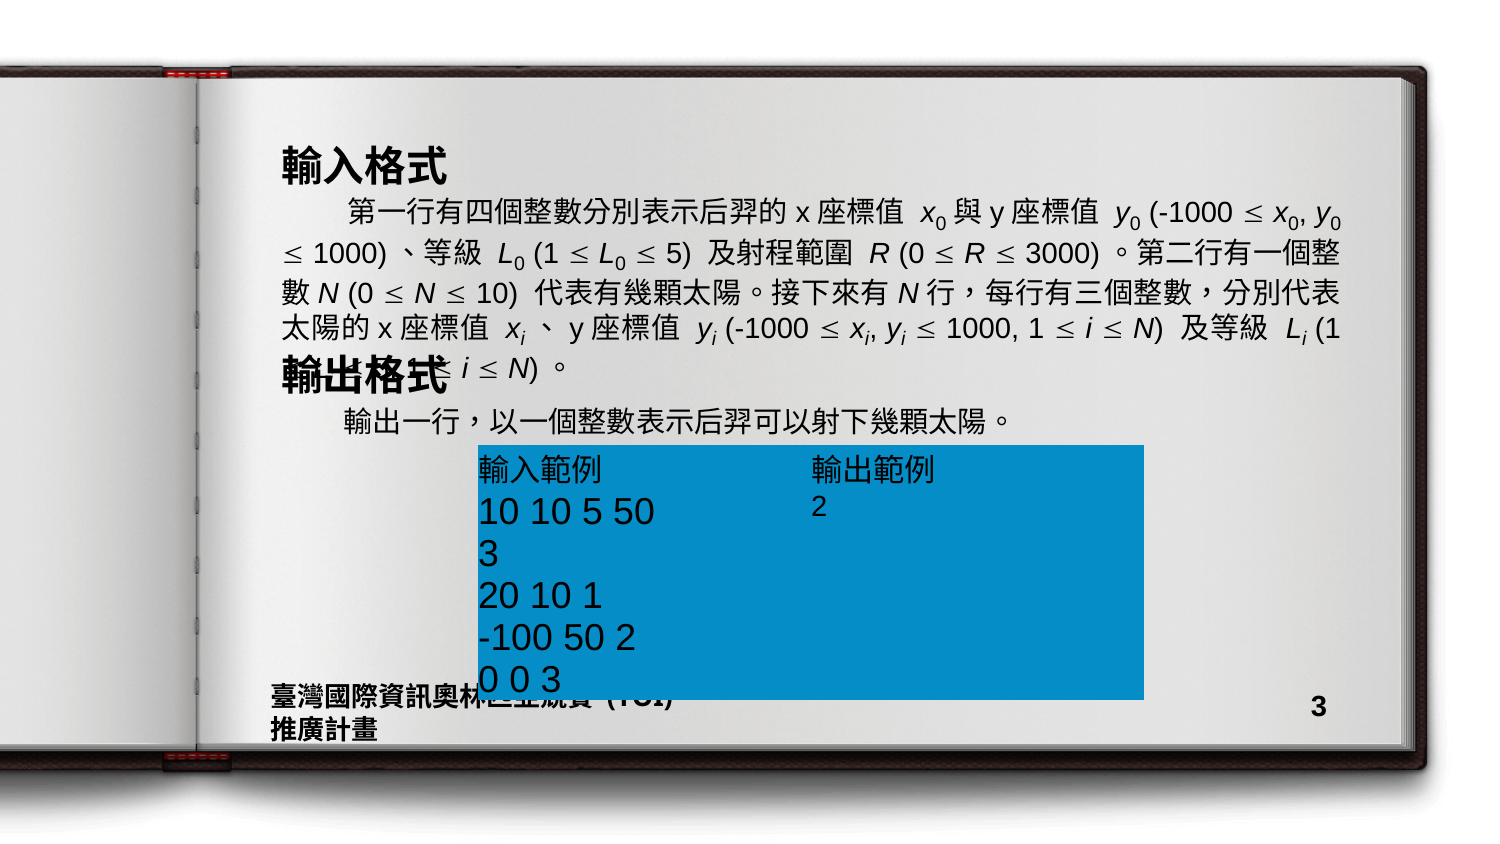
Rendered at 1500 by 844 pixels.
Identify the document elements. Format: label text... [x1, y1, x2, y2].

table_header 輸出範例 2 [811, 445, 1144, 700]
text_box 3 [1295, 672, 1386, 737]
text_box 輸入格式 第一行有四個整數分別表示后羿的x座標值 x0與y座標值 y0 (-1000  x0, y0  1000)、等級 L0 (1  L0  5) 及射程範圍 R (0  R  3000)。第二行有一個整數N (0  N  10) 代表有幾顆太陽。接下來有N行，每行有三個整數，分別代表太陽的x座標值 xi、y座標值 yi (-1000  xi, yi  1000, 1  i  N) 及等級 Li (1  Li  5, 1  i  N)。 [266, 132, 1356, 342]
text_box 輸出格式 輸出一行，以一個整數表示后羿可以射下幾顆太陽。 [266, 342, 1368, 447]
table_header 輸入範例 10 10 5 50 3 20 10 1 -100 50 2 0 0 3 [478, 445, 811, 700]
